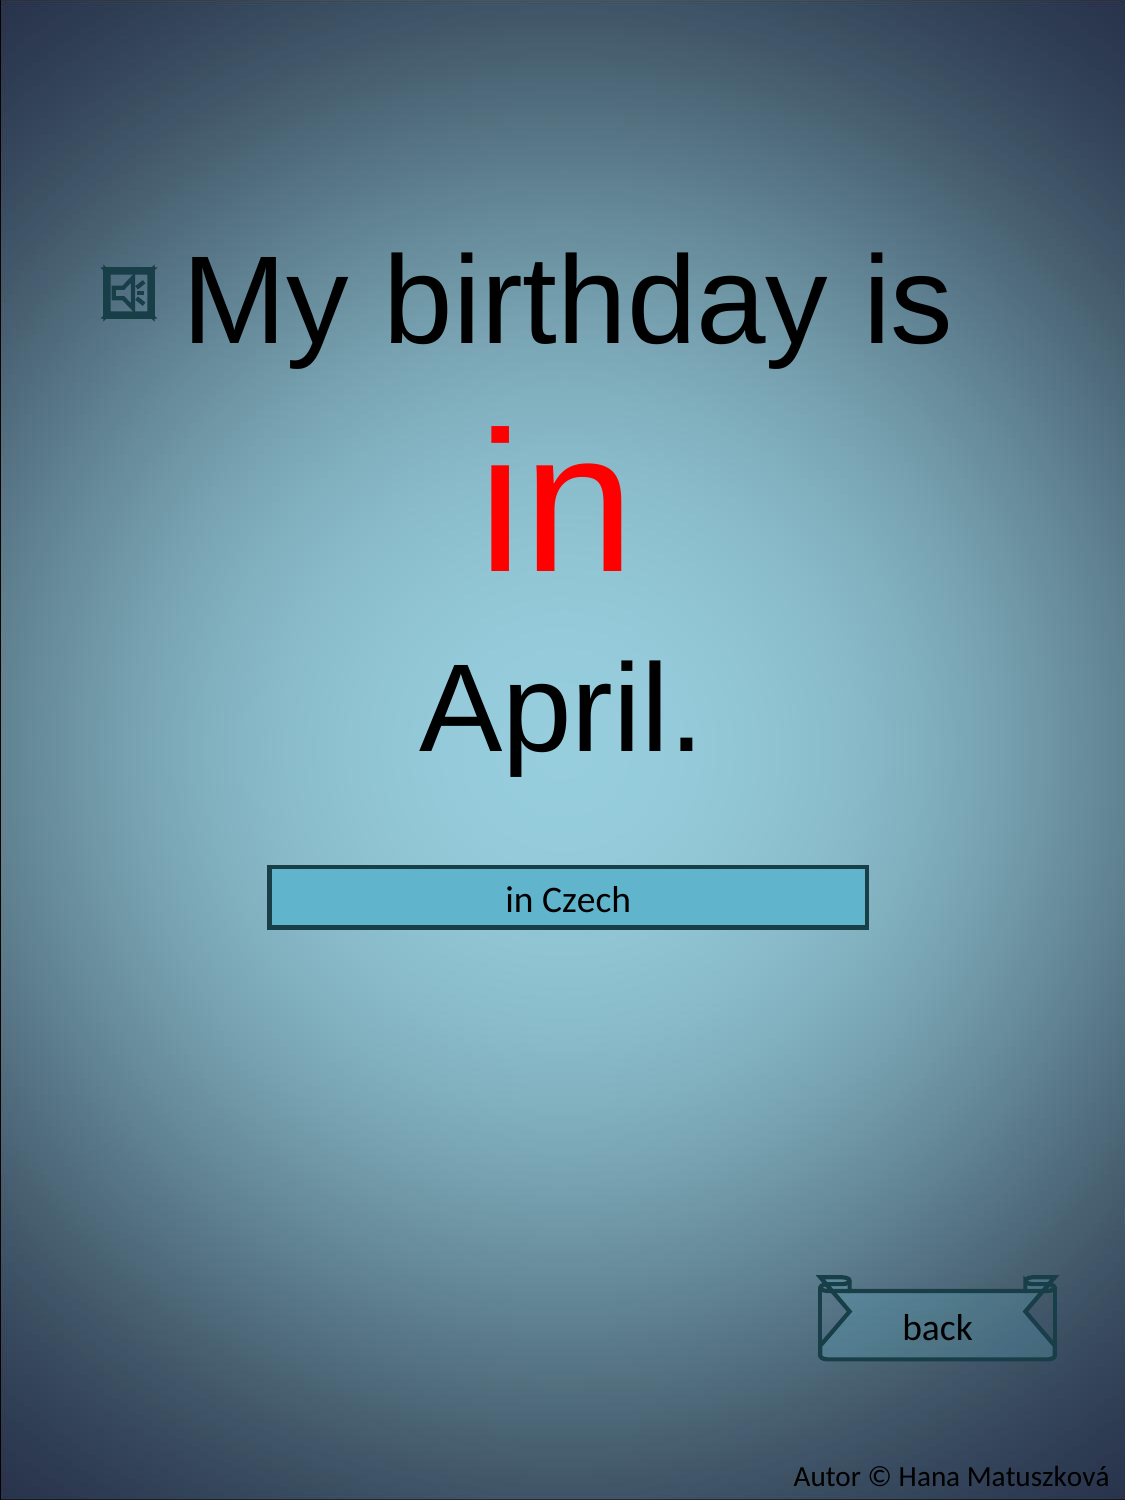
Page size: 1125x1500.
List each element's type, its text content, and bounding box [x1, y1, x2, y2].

text_box Autor © Hana Matuszková [778, 1449, 1125, 1500]
text_box Mám narozeniny v dubnu. [272, 855, 878, 931]
text_box April. [339, 618, 784, 784]
text_box My birthday is [164, 210, 973, 377]
text_box in Czech [269, 867, 868, 928]
text_box back [820, 1277, 1055, 1360]
text_box in [457, 363, 657, 618]
picture [0, 0, 1125, 1500]
